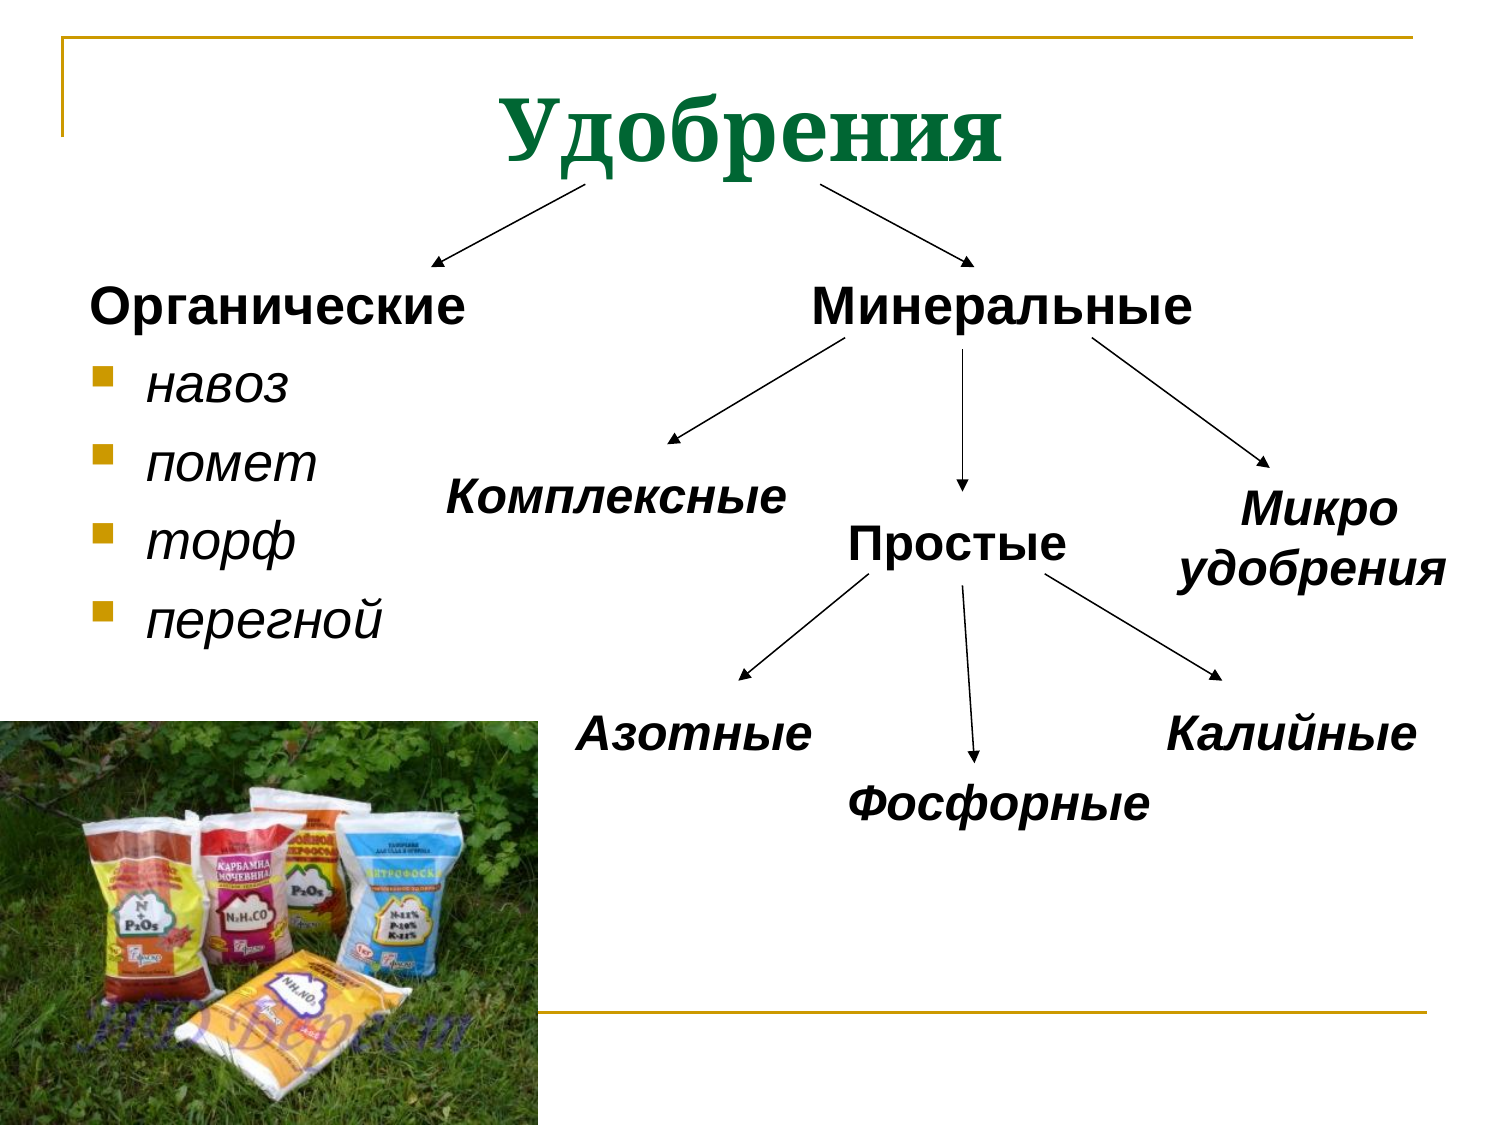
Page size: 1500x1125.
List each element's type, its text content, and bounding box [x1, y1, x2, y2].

text_box Микро удобрения [1163, 467, 1477, 604]
text_box Азотные [560, 692, 842, 768]
text_box Простые [832, 503, 1083, 579]
title Удобрения [76, 66, 1427, 254]
list Минеральные [797, 262, 1426, 763]
text_box Фосфорные [832, 763, 1180, 839]
list Органические навоз помет торф перегной [75, 262, 738, 1006]
list Минеральные [797, 768, 1426, 1006]
text_box Калийные [1151, 692, 1443, 768]
text_box Комплексные [430, 456, 816, 532]
picture [0, 721, 538, 1125]
